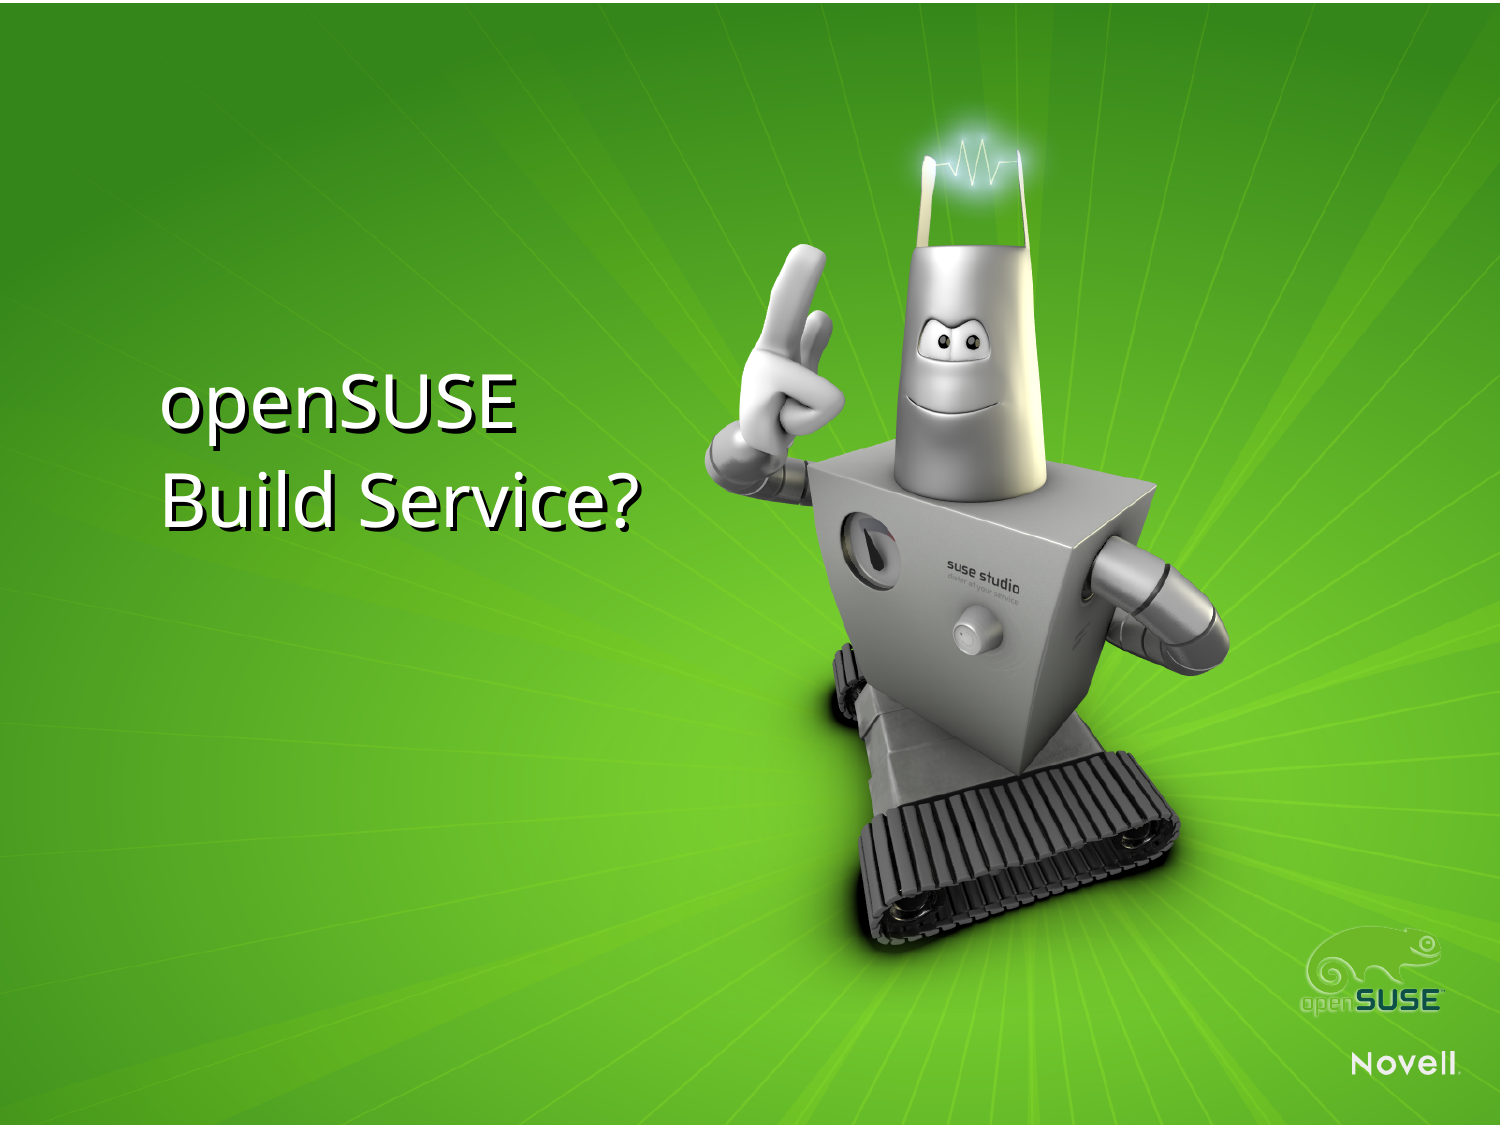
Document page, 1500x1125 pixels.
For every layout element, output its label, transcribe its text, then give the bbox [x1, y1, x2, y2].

picture [0, 3, 1500, 1125]
title openSUSE Build Service? [158, 161, 858, 736]
